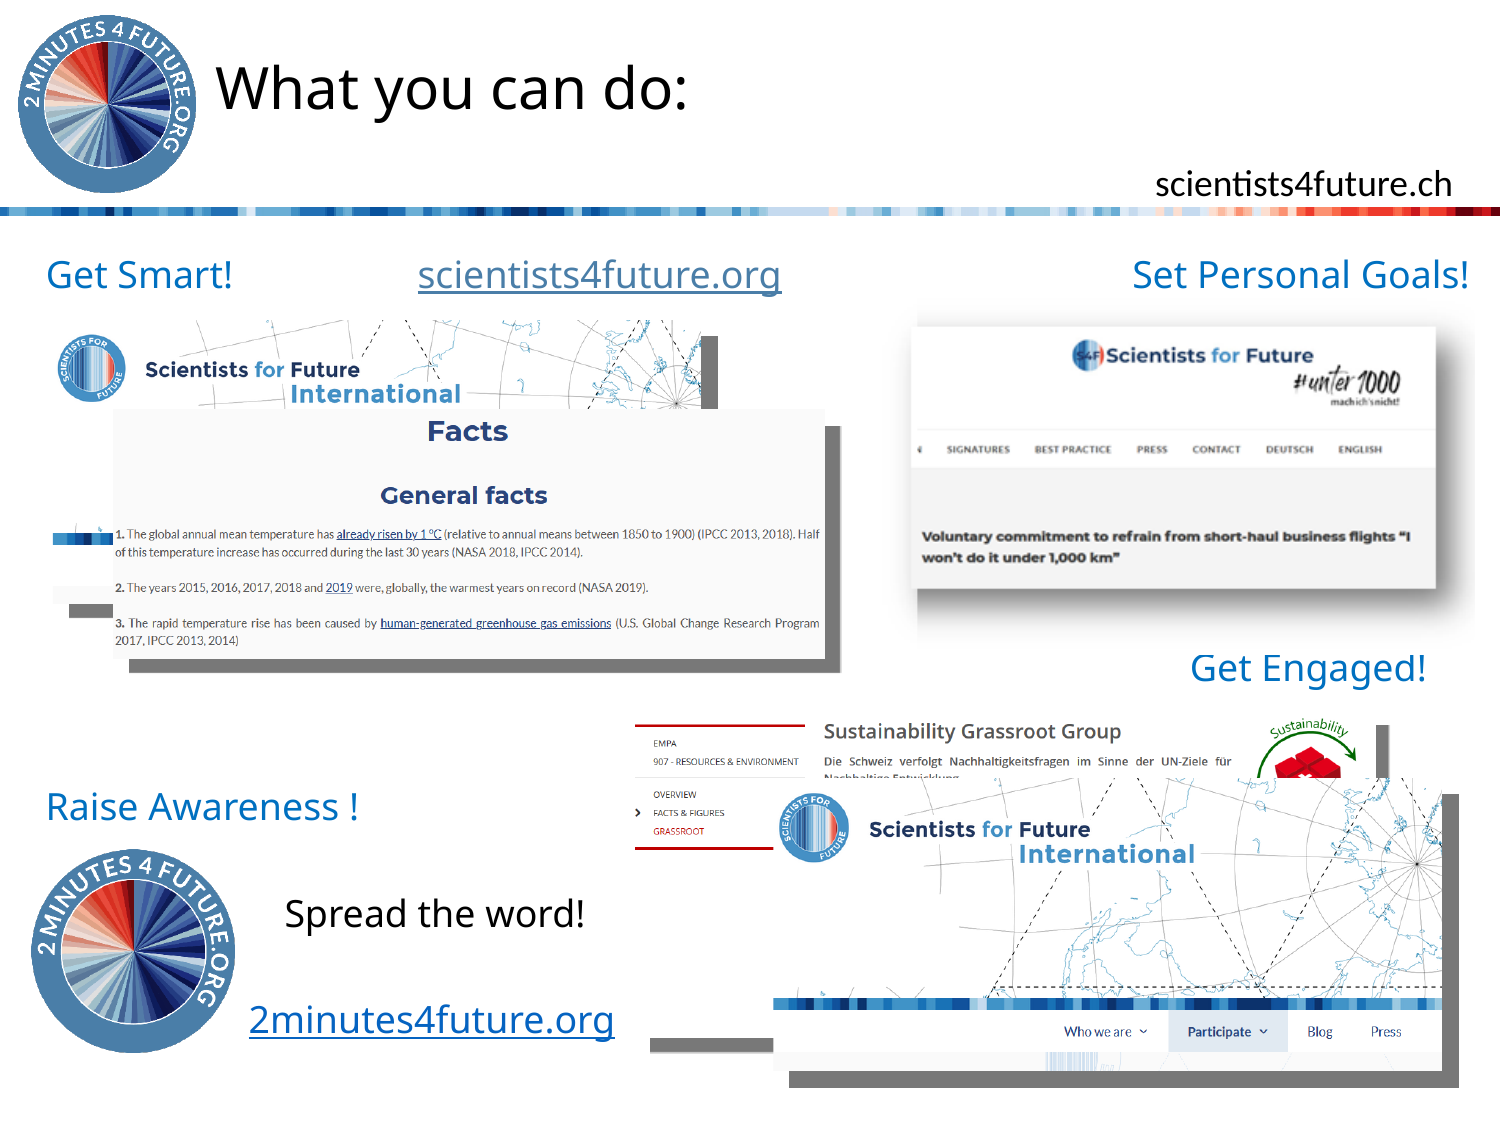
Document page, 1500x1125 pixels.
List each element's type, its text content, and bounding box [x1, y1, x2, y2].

picture [634, 709, 1442, 1071]
text_box Set Personal Goals! [1117, 243, 1486, 304]
picture [0, 207, 1500, 216]
text_box Get Engaged! [1175, 636, 1486, 697]
picture [880, 294, 1475, 655]
text_box scientists4future.org [402, 243, 804, 304]
text_box Raise Awareness ! [30, 775, 634, 836]
text_box Get Smart! [31, 243, 301, 304]
text_box Spread the word! [269, 882, 608, 943]
text_box What you can do: [200, 51, 1455, 157]
picture [31, 849, 235, 1053]
picture [18, 15, 196, 193]
text_box 2minutes4future.org [234, 988, 739, 1055]
picture [52, 320, 825, 659]
